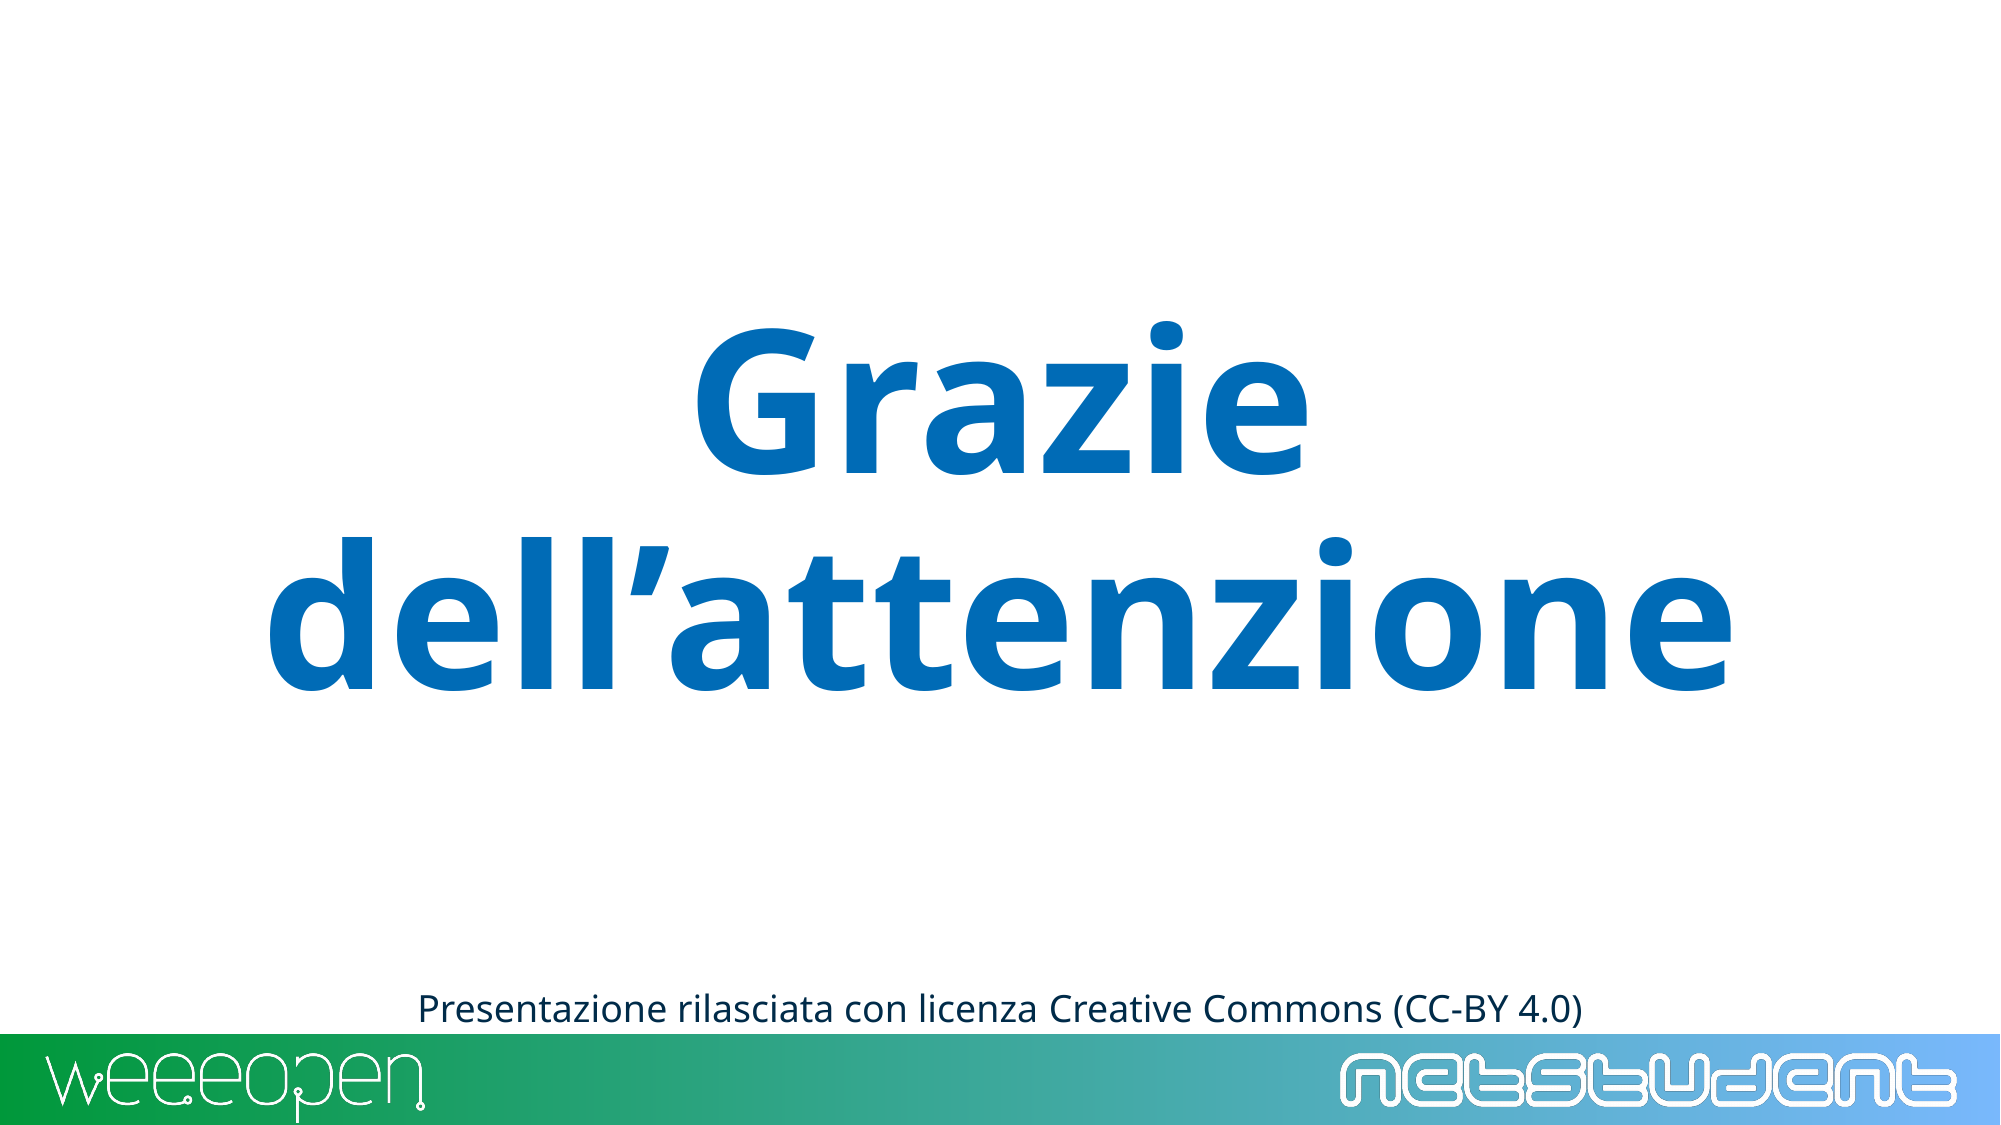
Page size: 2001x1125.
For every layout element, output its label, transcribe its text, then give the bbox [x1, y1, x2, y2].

title Grazie dell’attenzione [43, 0, 1959, 1034]
text_box Presentazione rilasciata con licenza Creative Commons (CC-BY 4.0) [287, 975, 1713, 1051]
picture [1340, 1053, 1957, 1107]
picture [45, 1053, 425, 1123]
